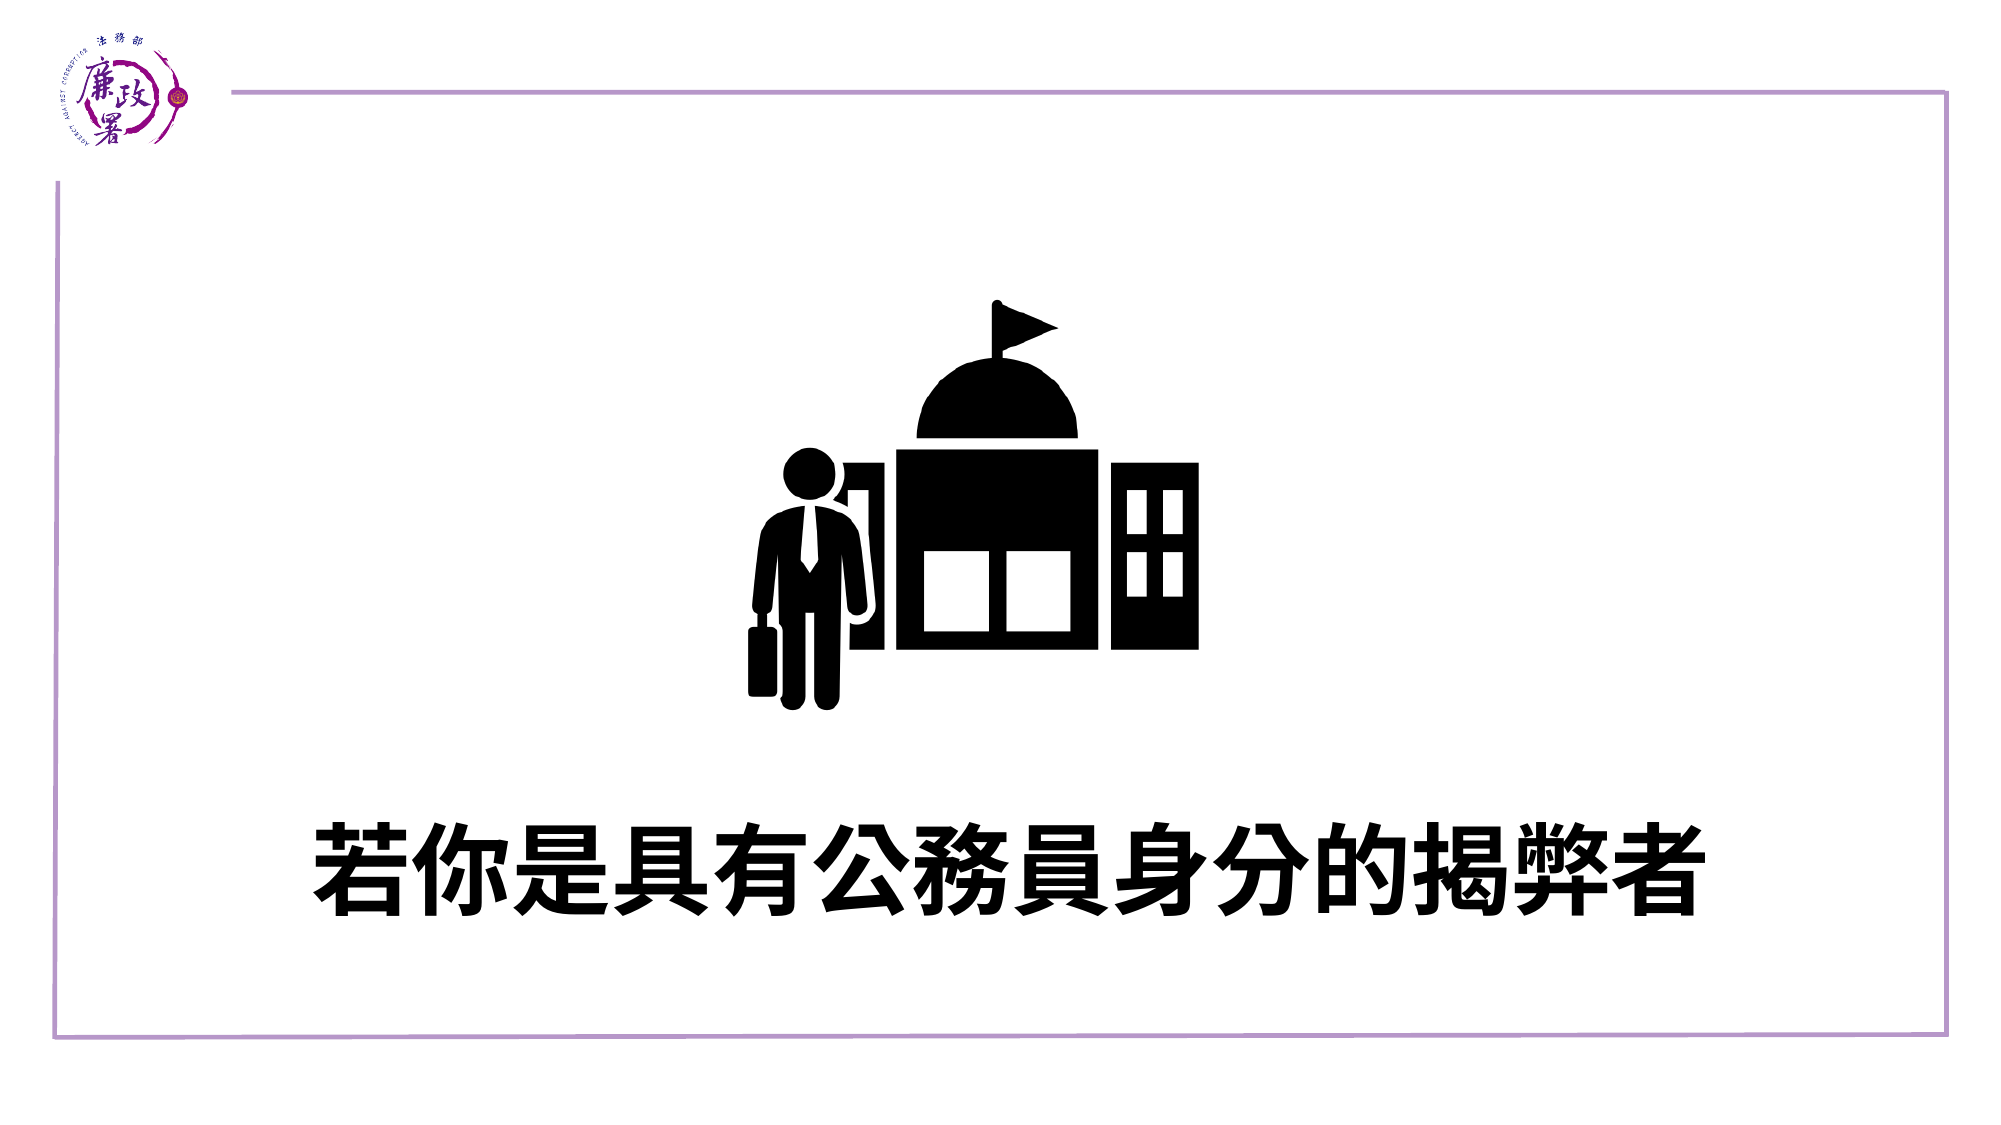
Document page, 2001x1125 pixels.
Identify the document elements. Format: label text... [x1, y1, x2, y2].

picture [60, 32, 188, 146]
text_box 若你是具有公務員身分的揭弊者 [296, 800, 1727, 936]
picture [731, 263, 1215, 746]
